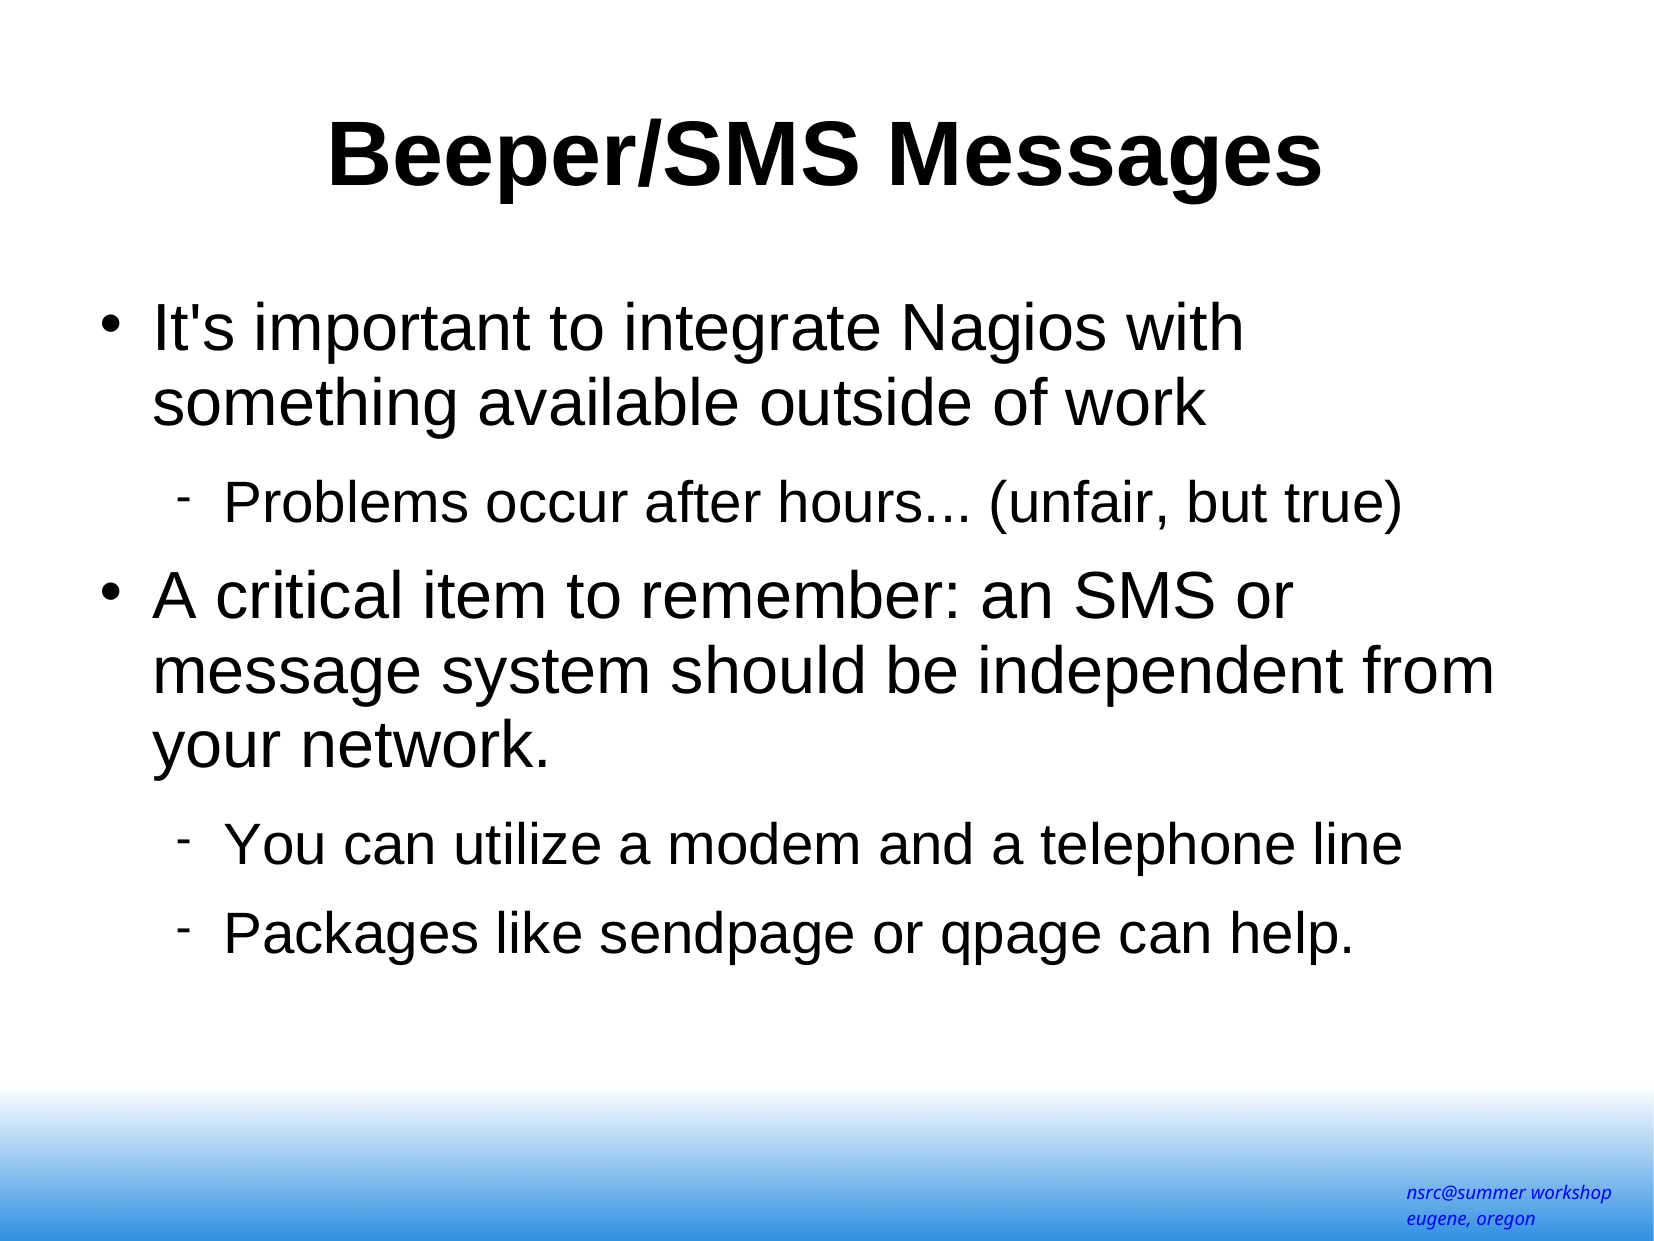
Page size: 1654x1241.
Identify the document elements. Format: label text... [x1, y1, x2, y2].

picture [0, 1083, 1654, 1241]
title Beeper/SMS Messages [82, 49, 1571, 257]
list It's important to integrate Nagios with something available outside of work Problems occur after hours... (unfair, but true) A critical item to remember: an SMS or message system should be independent from your network. You can utilize a modem and a telephone line Packages like sendpage or qpage can help. [82, 290, 1571, 1120]
